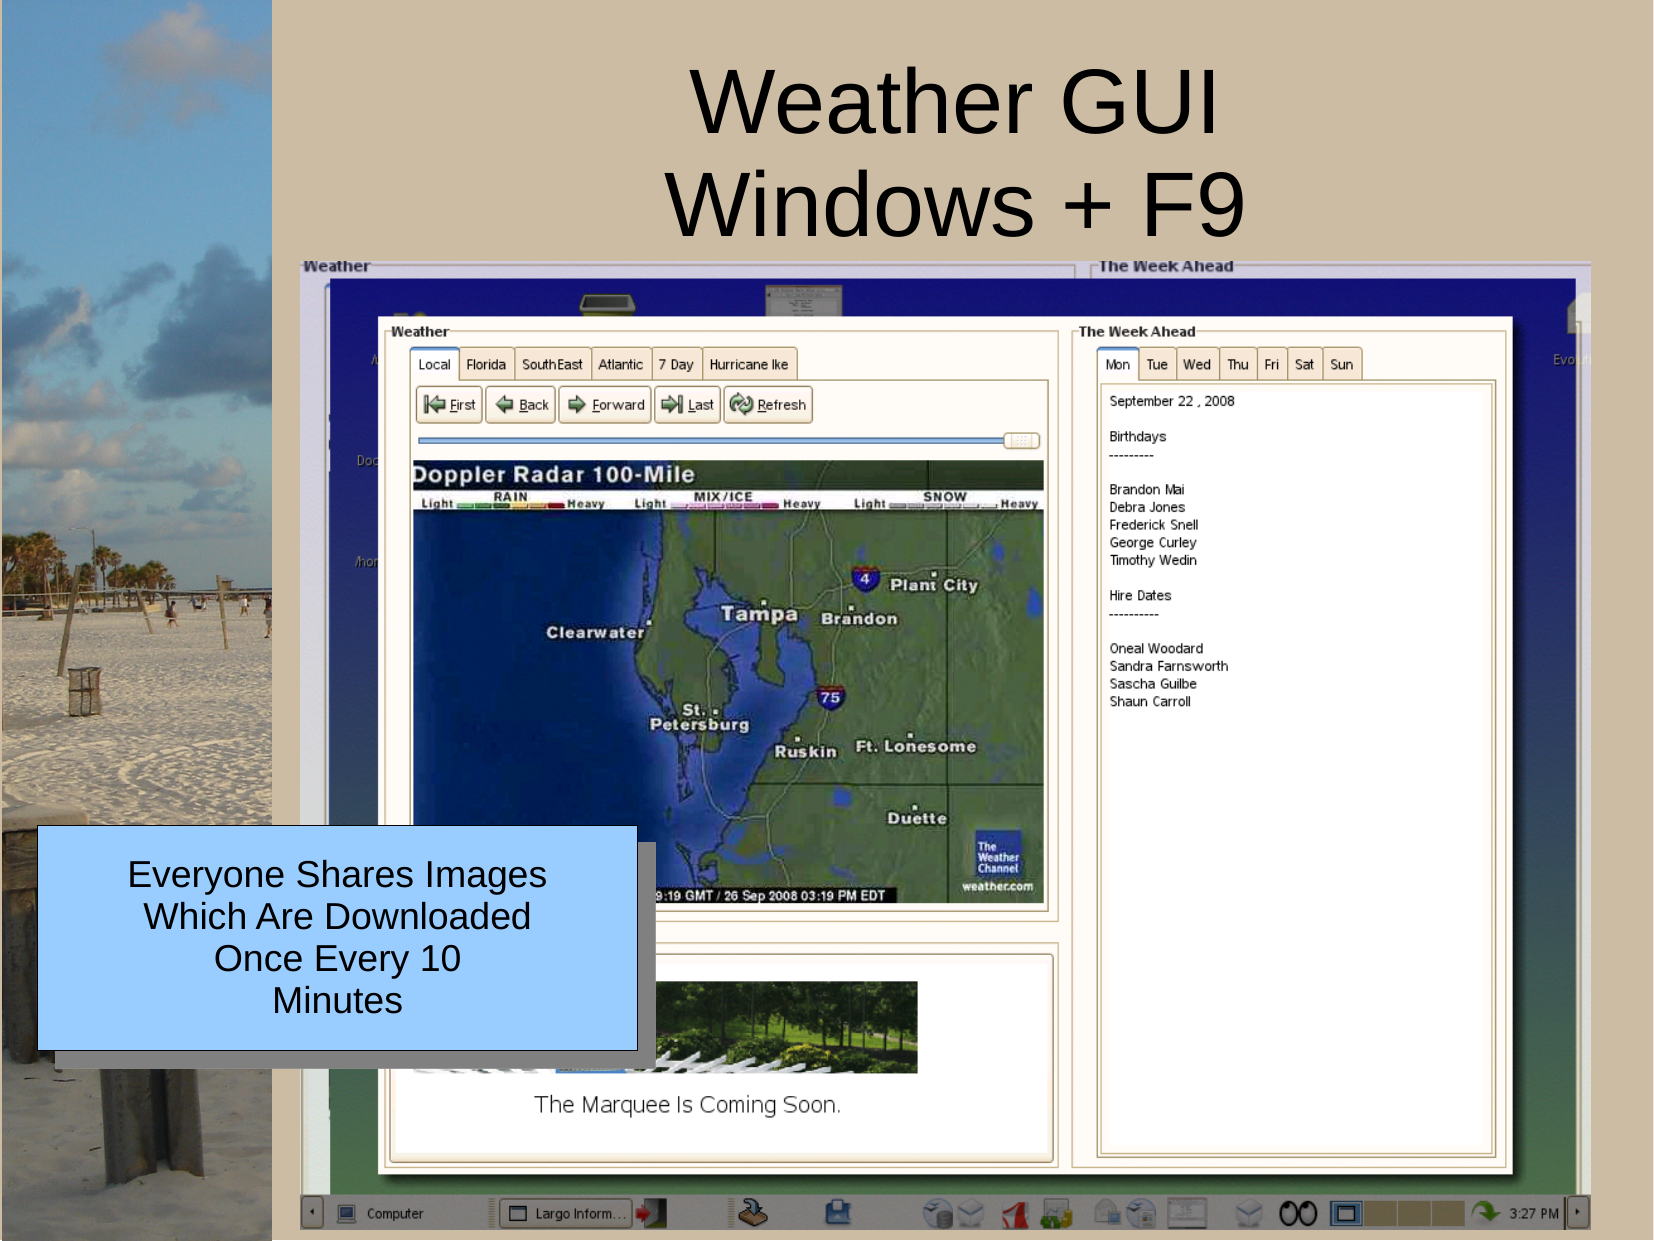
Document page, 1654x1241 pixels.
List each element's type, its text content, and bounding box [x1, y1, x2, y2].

picture [300, 261, 1591, 1230]
title Weather GUI Windows + F9 [300, 49, 1613, 257]
text_box Everyone Shares Images Which Are Downloaded Once Every 10 Minutes [37, 825, 638, 1051]
picture [2, 0, 272, 1241]
